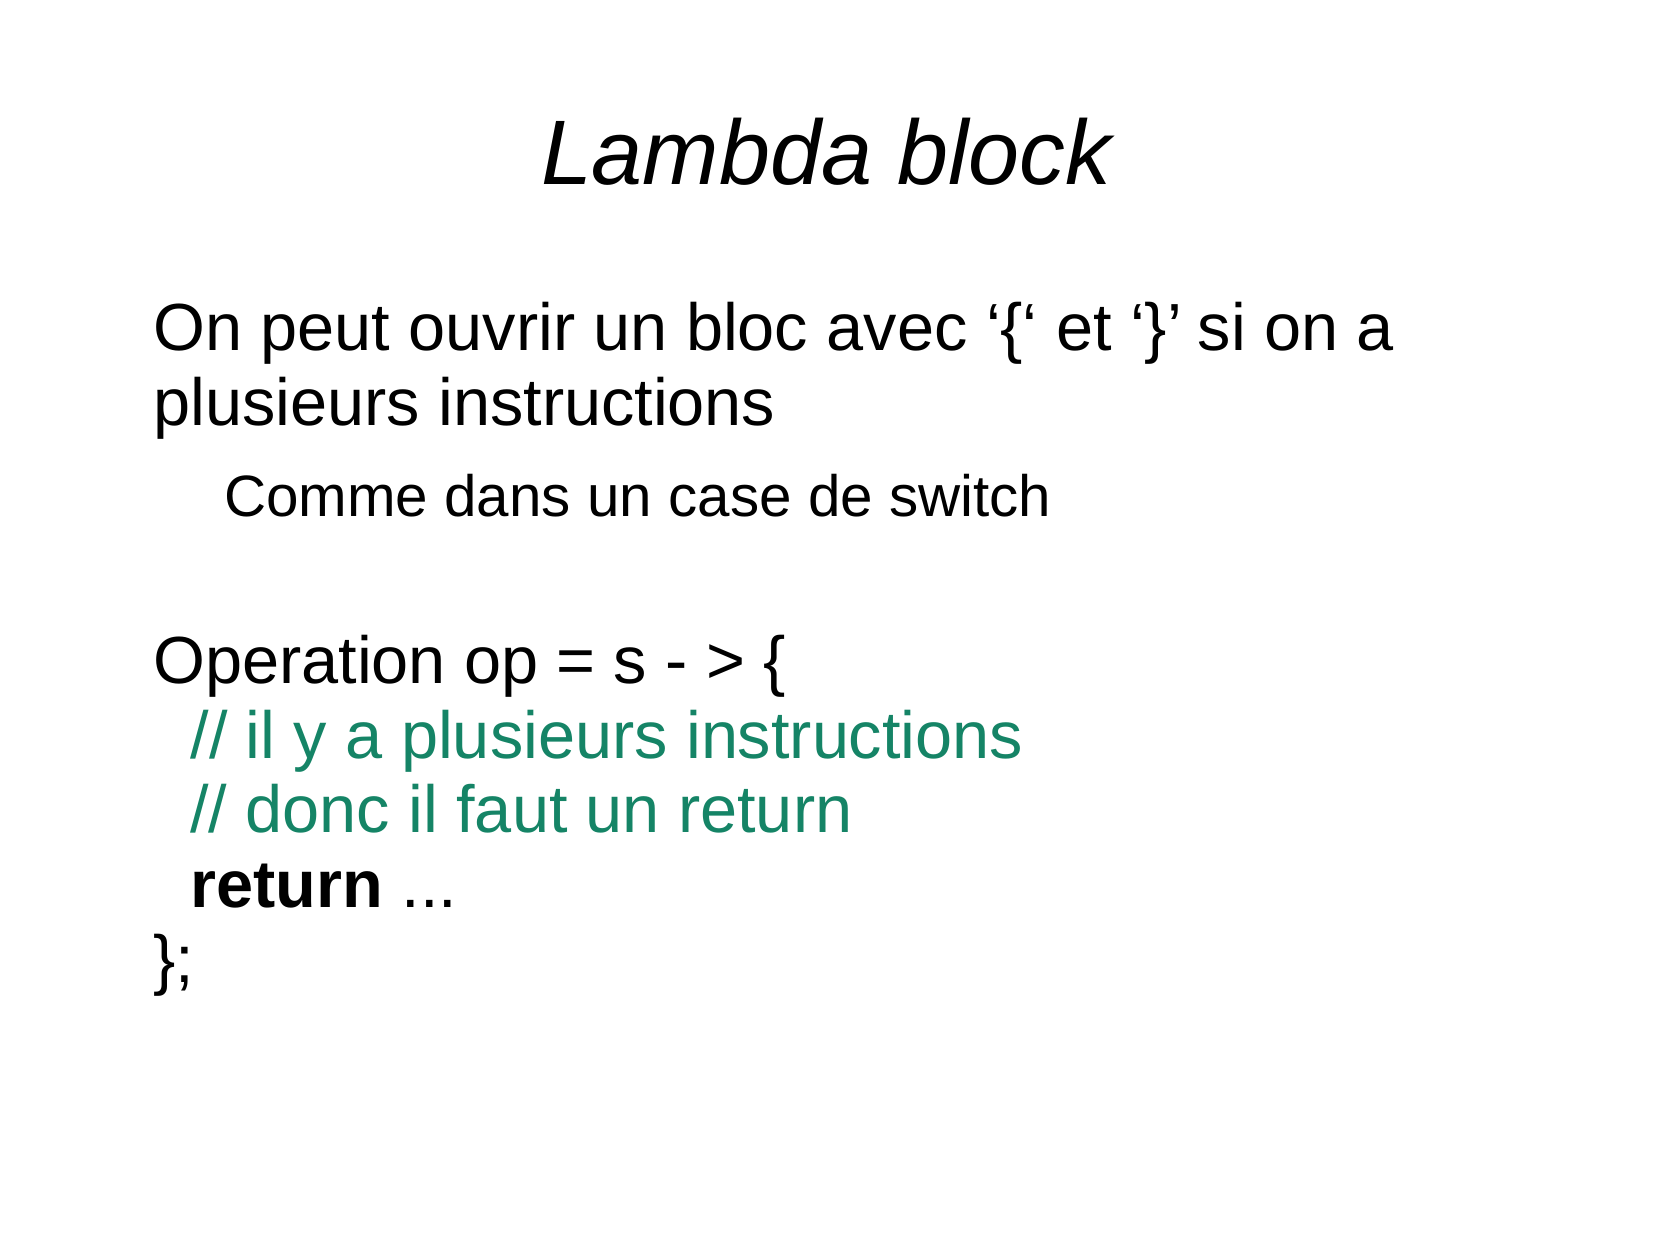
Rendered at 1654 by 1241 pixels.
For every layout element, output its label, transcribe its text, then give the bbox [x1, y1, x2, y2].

title Lambda block [82, 49, 1571, 257]
list On peut ouvrir un bloc avec ‘{‘ et ‘}’ si on a plusieurs instructions Comme dans un case de switch Operation op = s - > { // il y a plusieurs instructions // donc il faut un return return ... }; [82, 290, 1571, 1141]
